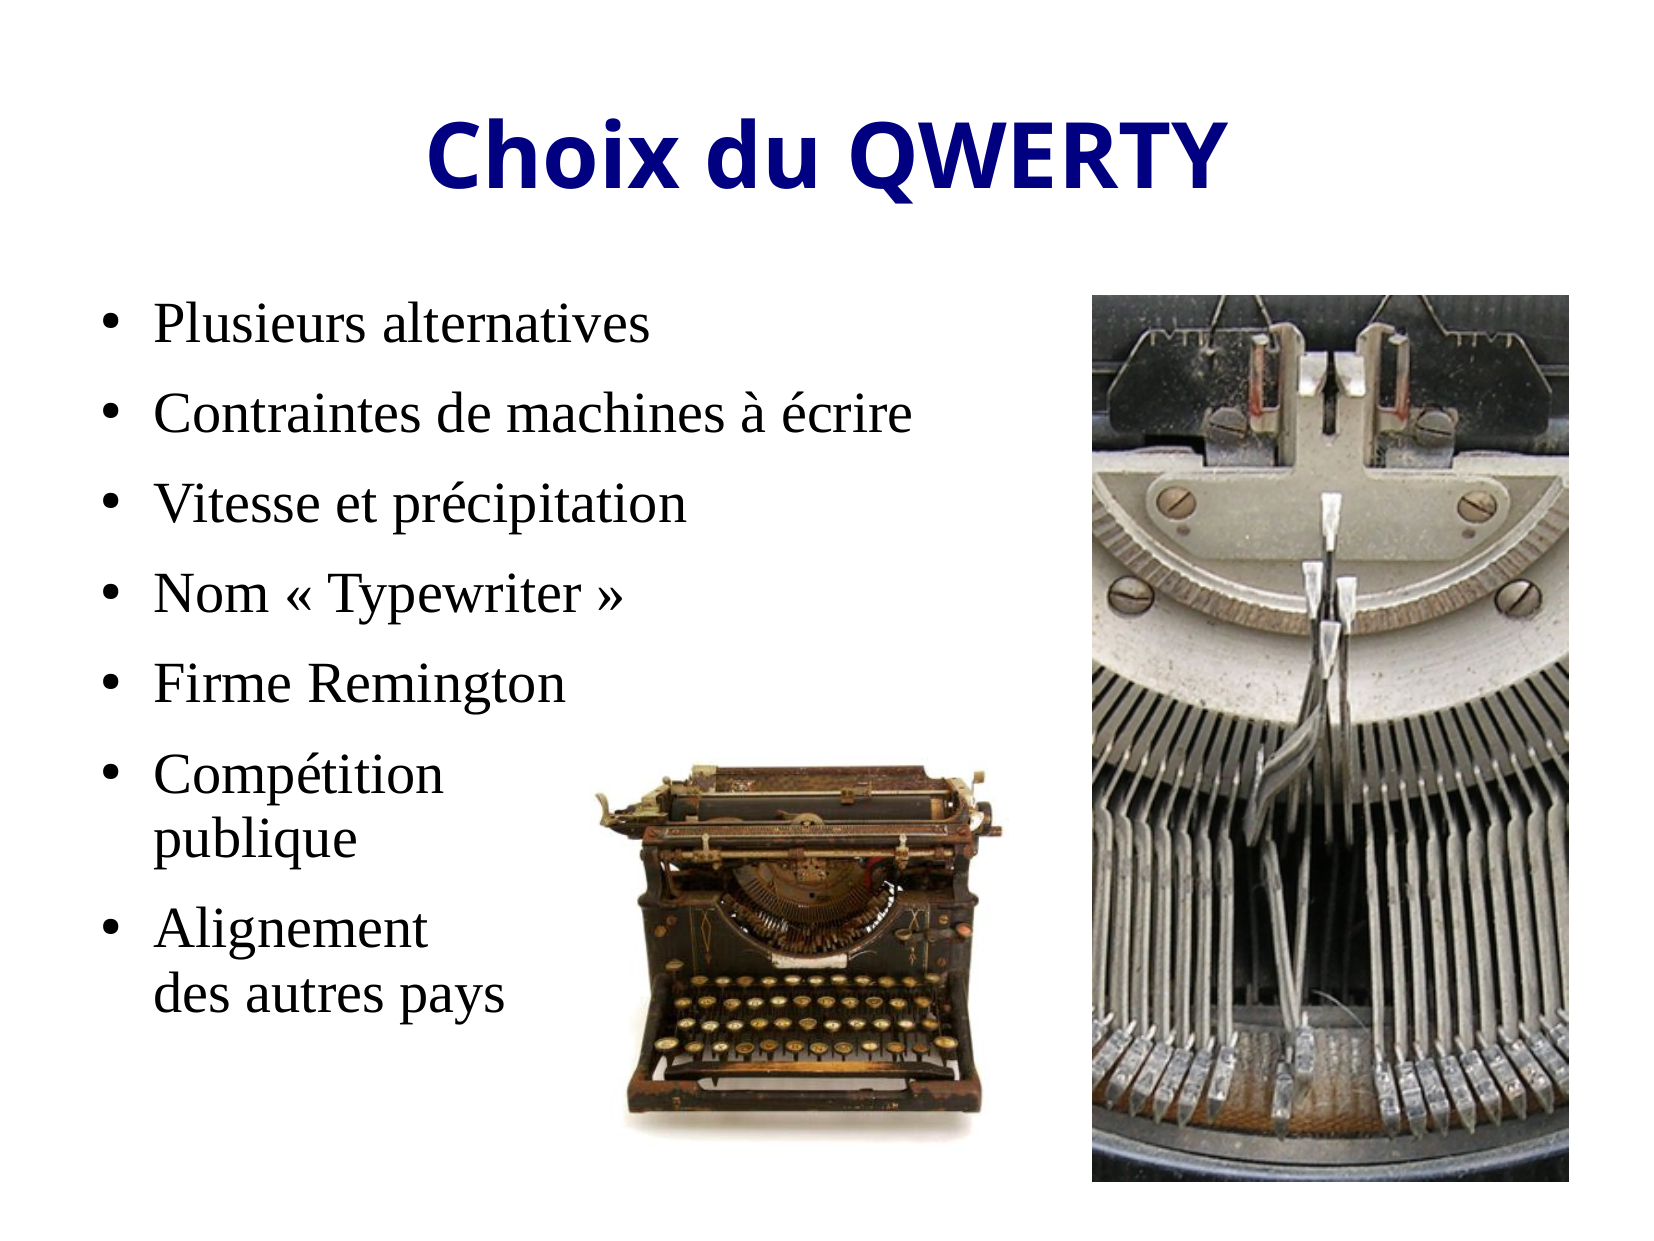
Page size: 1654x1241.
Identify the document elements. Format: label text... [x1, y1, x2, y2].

picture [1092, 295, 1569, 1182]
title Choix du QWERTY [82, 56, 1571, 250]
list Plusieurs alternatives Contraintes de machines à écrire Vitesse et précipitation Nom « Typewriter » Firme Remington Compétition publique Alignement des autres pays [82, 290, 1571, 1094]
picture [590, 1094, 1009, 1156]
